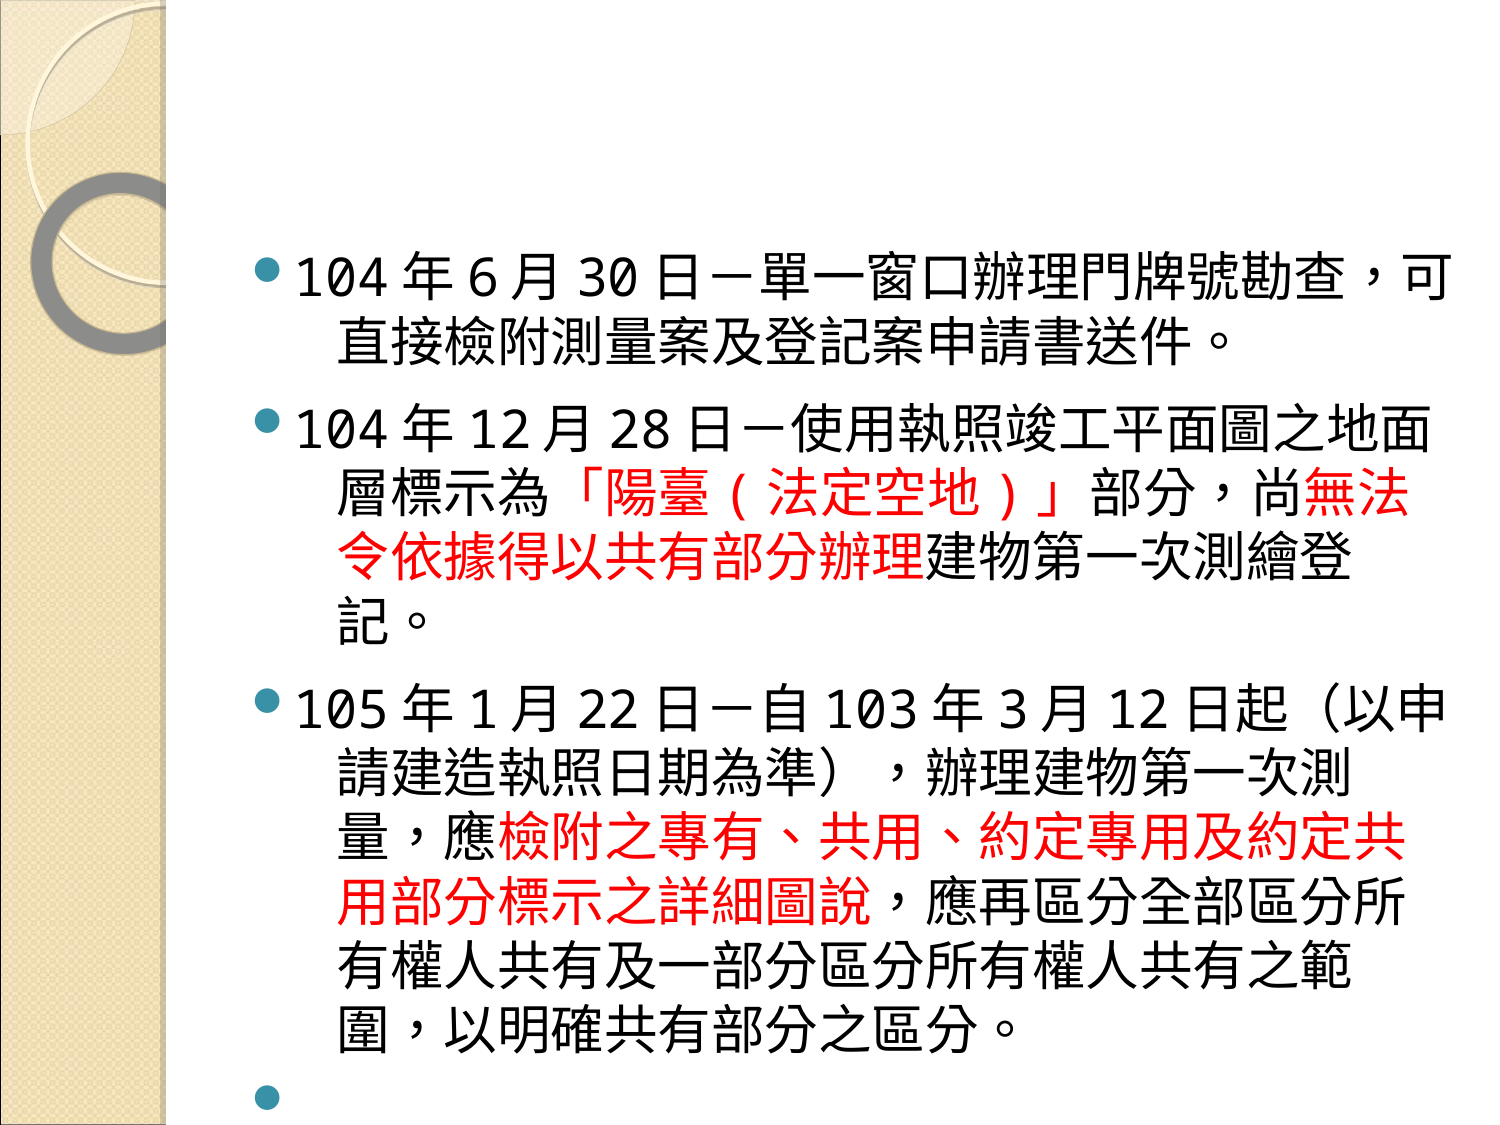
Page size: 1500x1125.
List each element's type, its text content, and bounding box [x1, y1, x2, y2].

list 104年6月30日－單一窗口辦理門牌號勘查，可直接檢附測量案及登記案申請書送件。 104年12月28日－使用執照竣工平面圖之地面層標示為「陽臺(法定空地)」部分，尚無法令依據得以共有部分辦理建物第一次測繪登記。 105年1月22日－自103年3月12日起（以申請建造執照日期為準），辦理建物第一次測量，應檢附之專有、共用、約定專用及約定共用部分標示之詳細圖說，應再區分全部區分所有權人共有及一部分區分所有權人共有之範圍，以明確共有部分之區分。 [211, 235, 1471, 1071]
